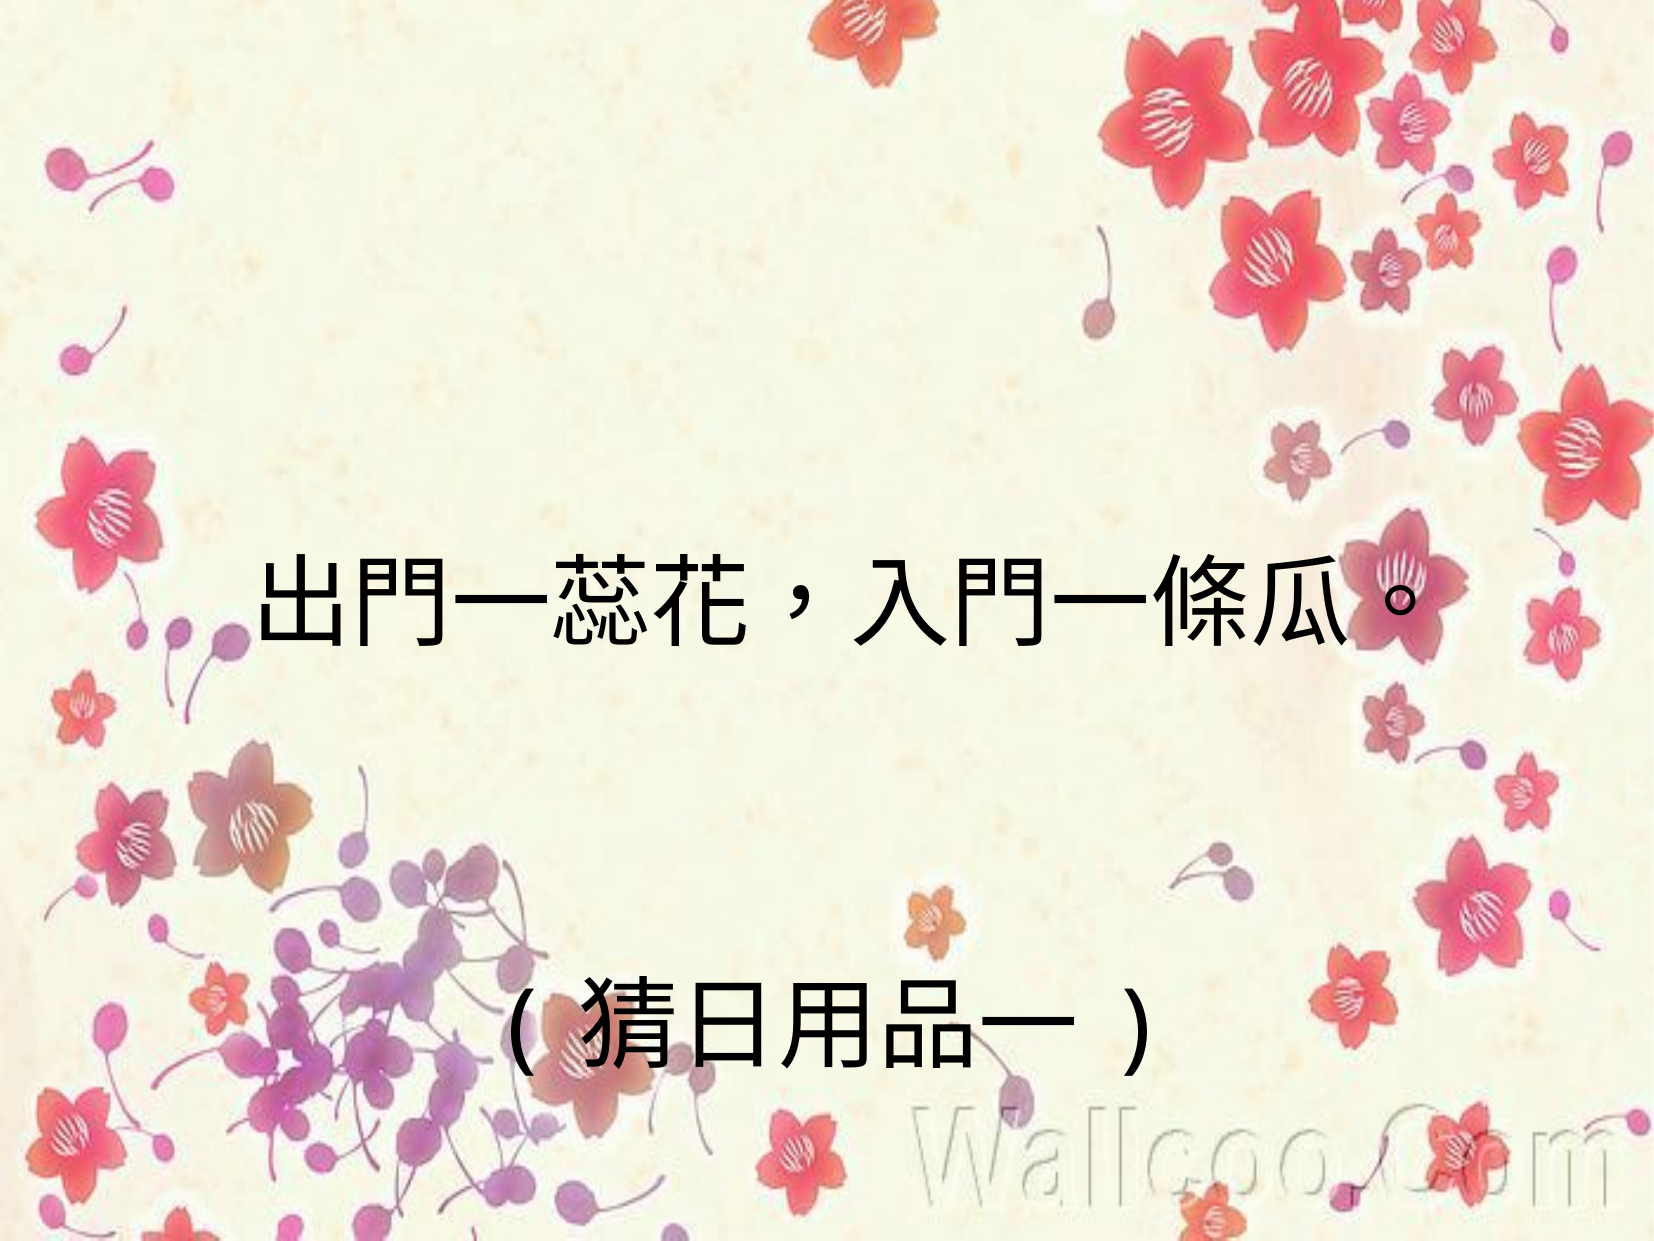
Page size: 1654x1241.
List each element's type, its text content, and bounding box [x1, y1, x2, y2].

picture [0, 0, 1654, 1241]
text_box 出門一蕊花，入門一條瓜。 (猜日用品一) [236, 442, 1506, 858]
